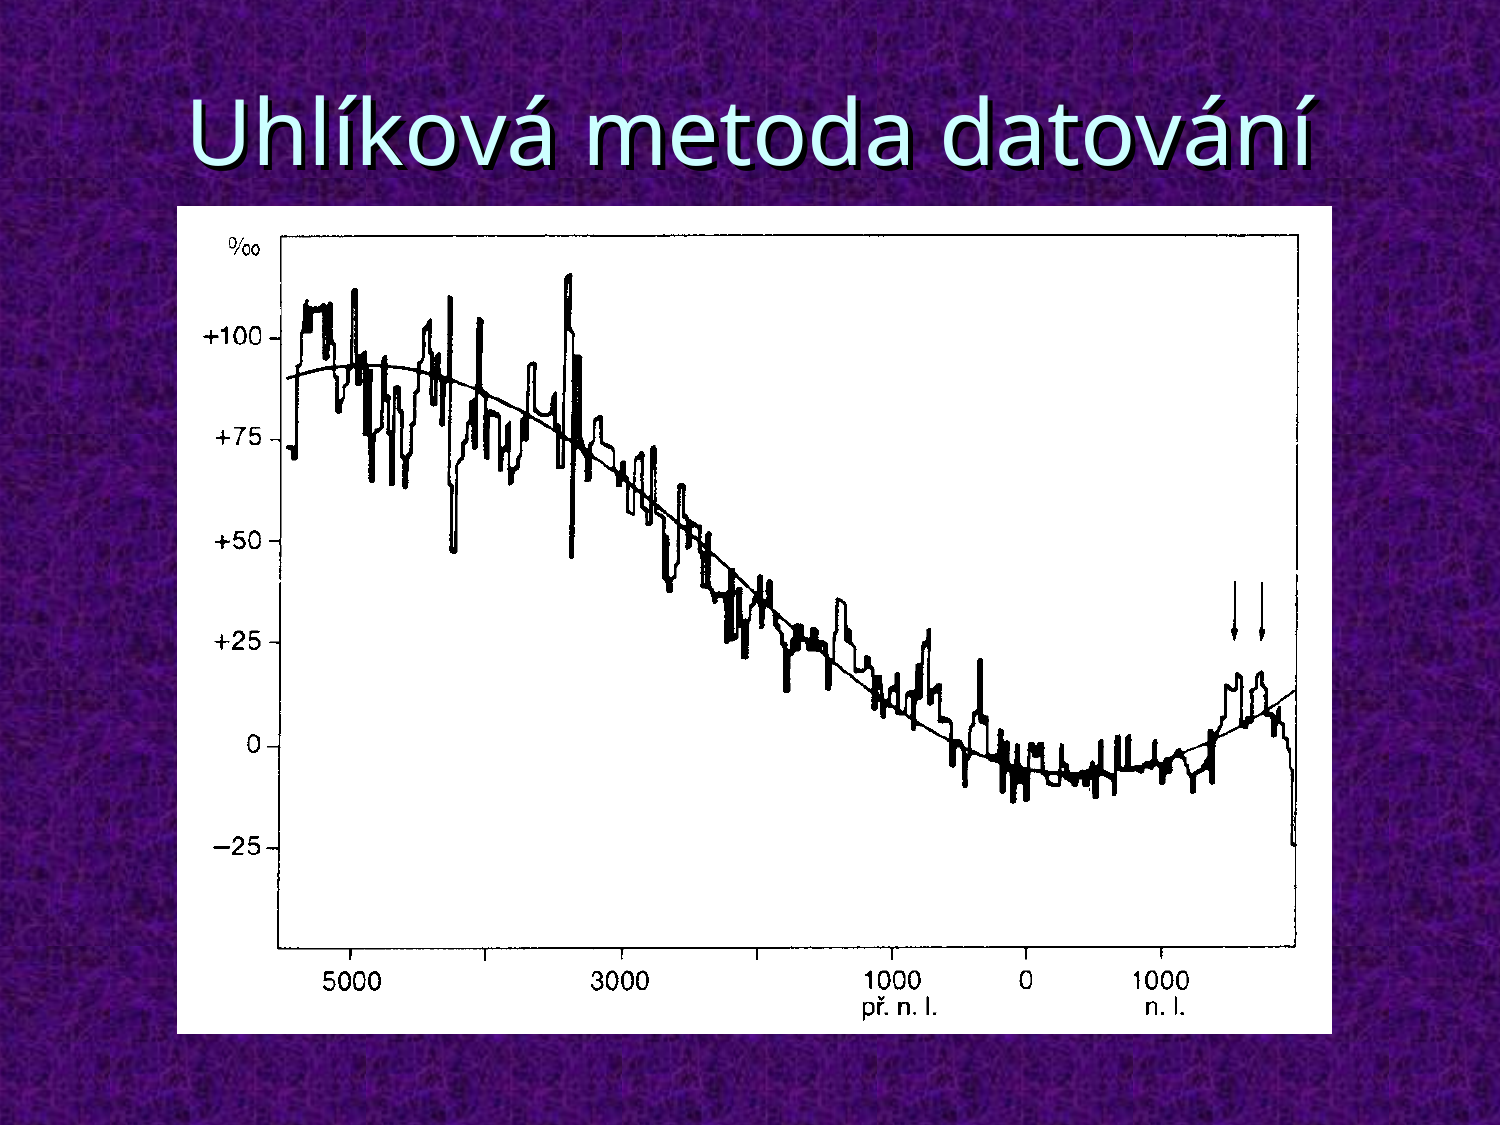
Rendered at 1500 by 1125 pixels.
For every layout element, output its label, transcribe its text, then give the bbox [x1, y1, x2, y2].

picture [0, 0, 1500, 1125]
title Uhlíková metoda datování [112, 74, 1388, 200]
